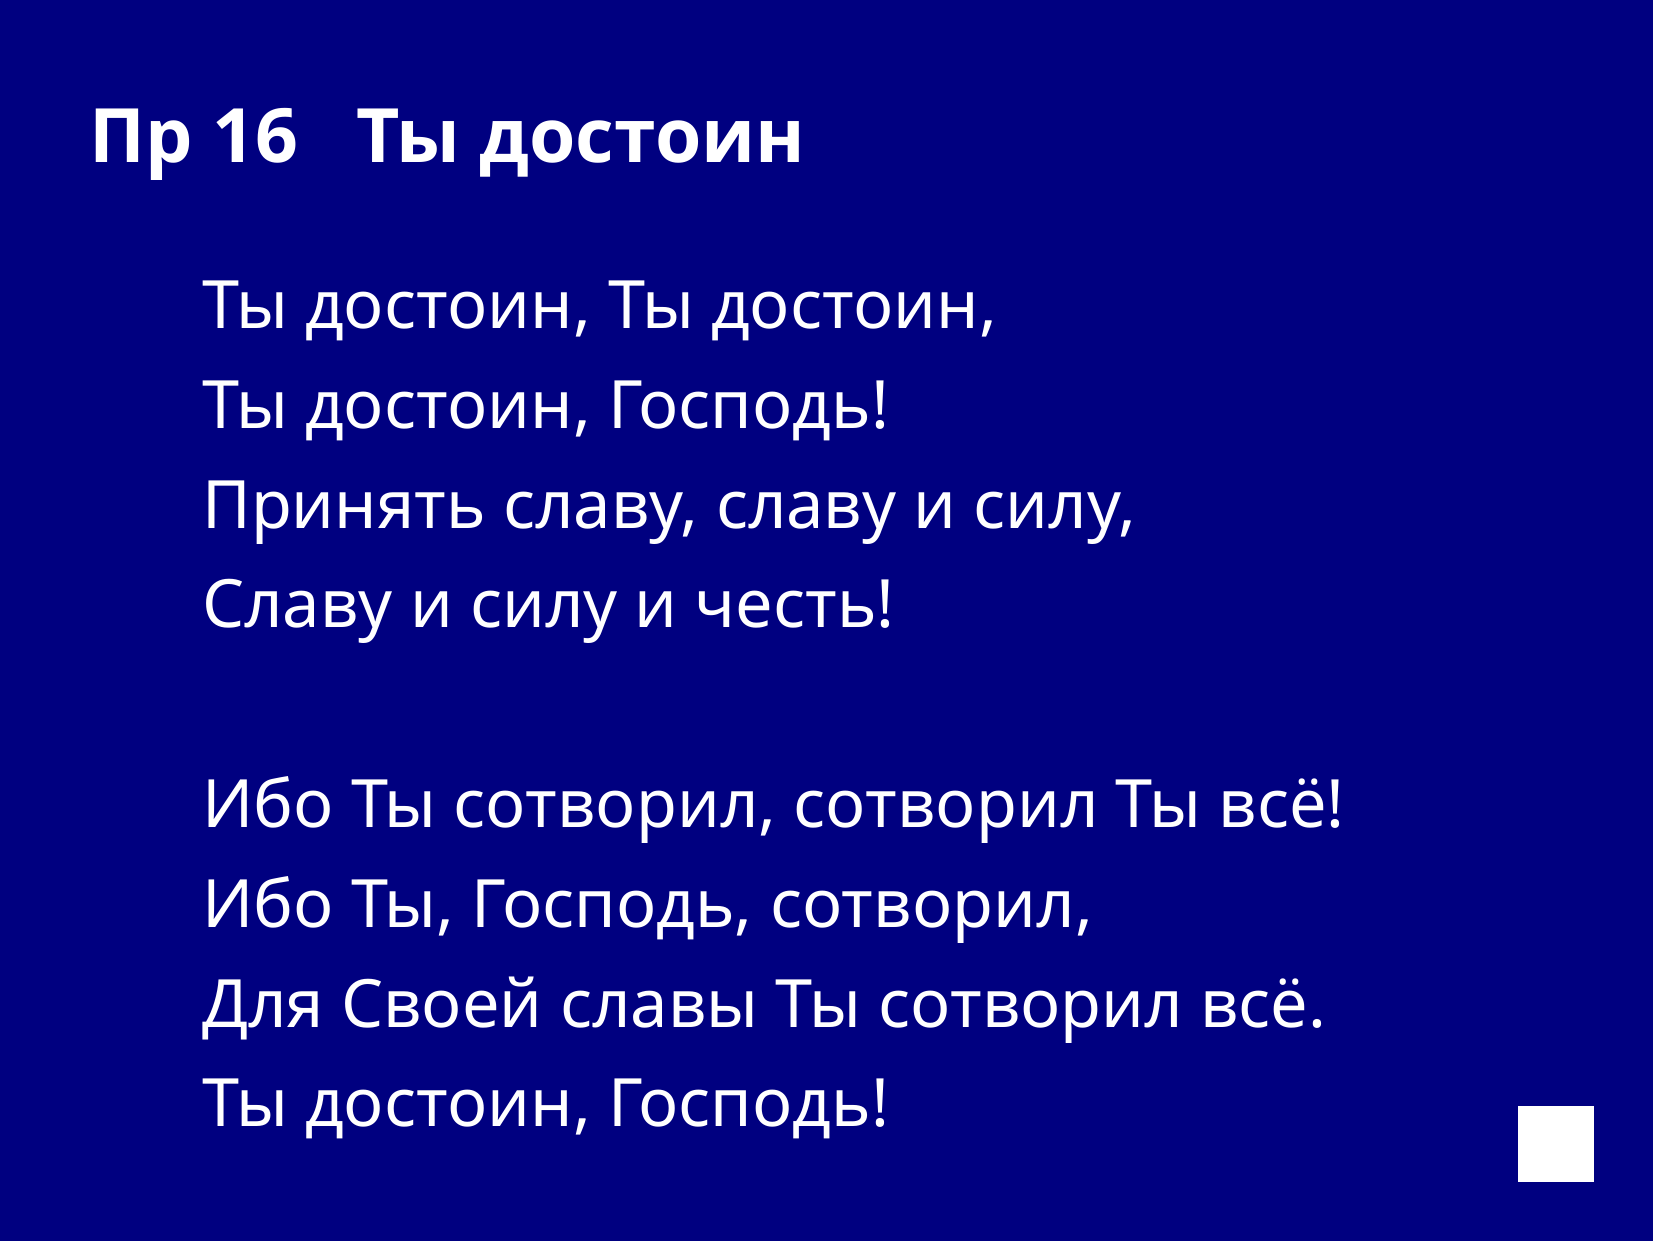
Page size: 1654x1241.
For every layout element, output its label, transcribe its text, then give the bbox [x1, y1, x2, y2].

text_box [1518, 1106, 1594, 1182]
text_box Ты достоин, Ты достоин, Ты достоин, Господь! Принять славу, славу и силу, Славу и силу и честь! Ибо Ты сотворил, сотворил Ты всё! Ибо Ты, Господь, сотворил, Для Своей славы Ты сотворил всё. Ты достоин, Господь! [75, 188, 1576, 1163]
text_box Пр 16 Ты достоин [75, 75, 1576, 188]
